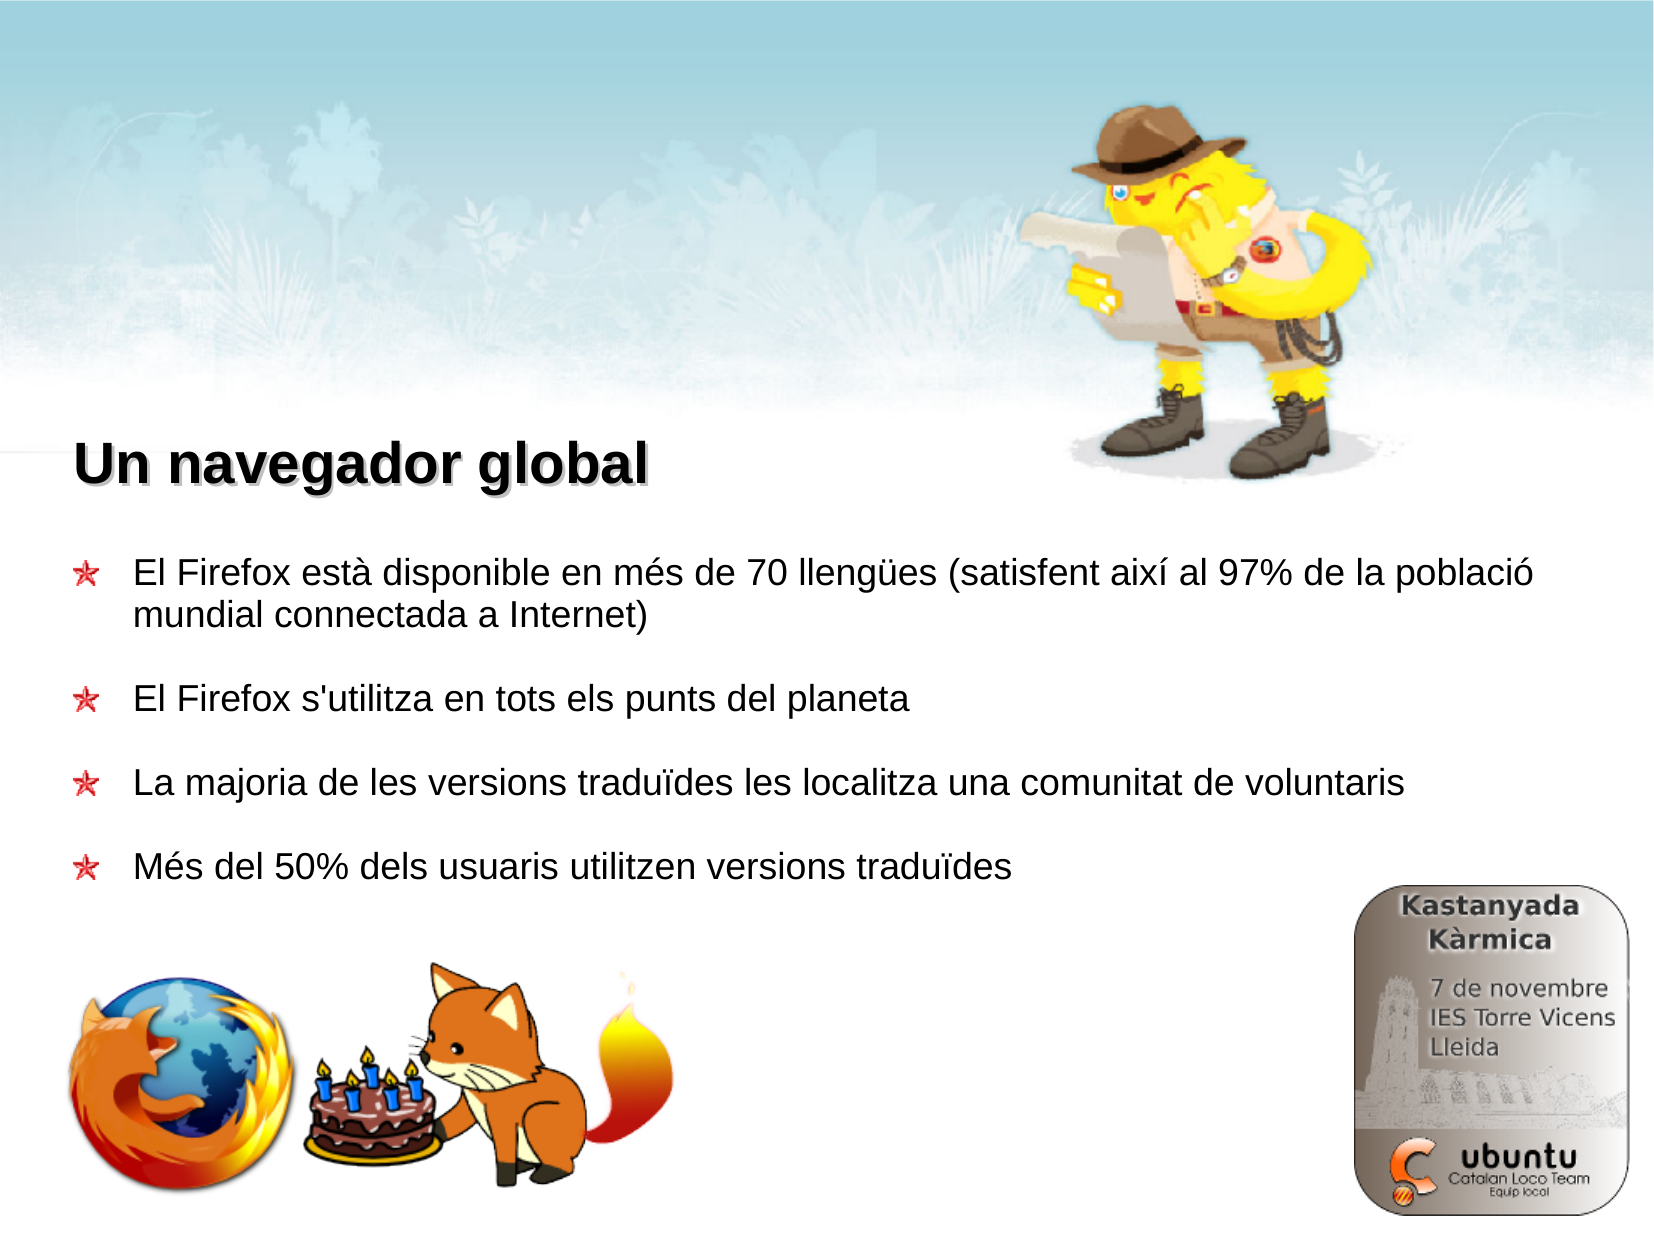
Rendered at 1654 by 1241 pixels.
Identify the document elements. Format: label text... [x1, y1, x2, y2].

picture [0, 0, 1654, 1240]
text_box Un navegador global El Firefox està disponible en més de 70 llengües (satisfent així al 97% de la població mundial connectada a Internet) El Firefox s'utilitza en tots els punts del planeta La majoria de les versions traduïdes les localitza una comunitat de voluntaris Més del 50% dels usuaris utilitzen versions traduïdes [59, 423, 1624, 896]
